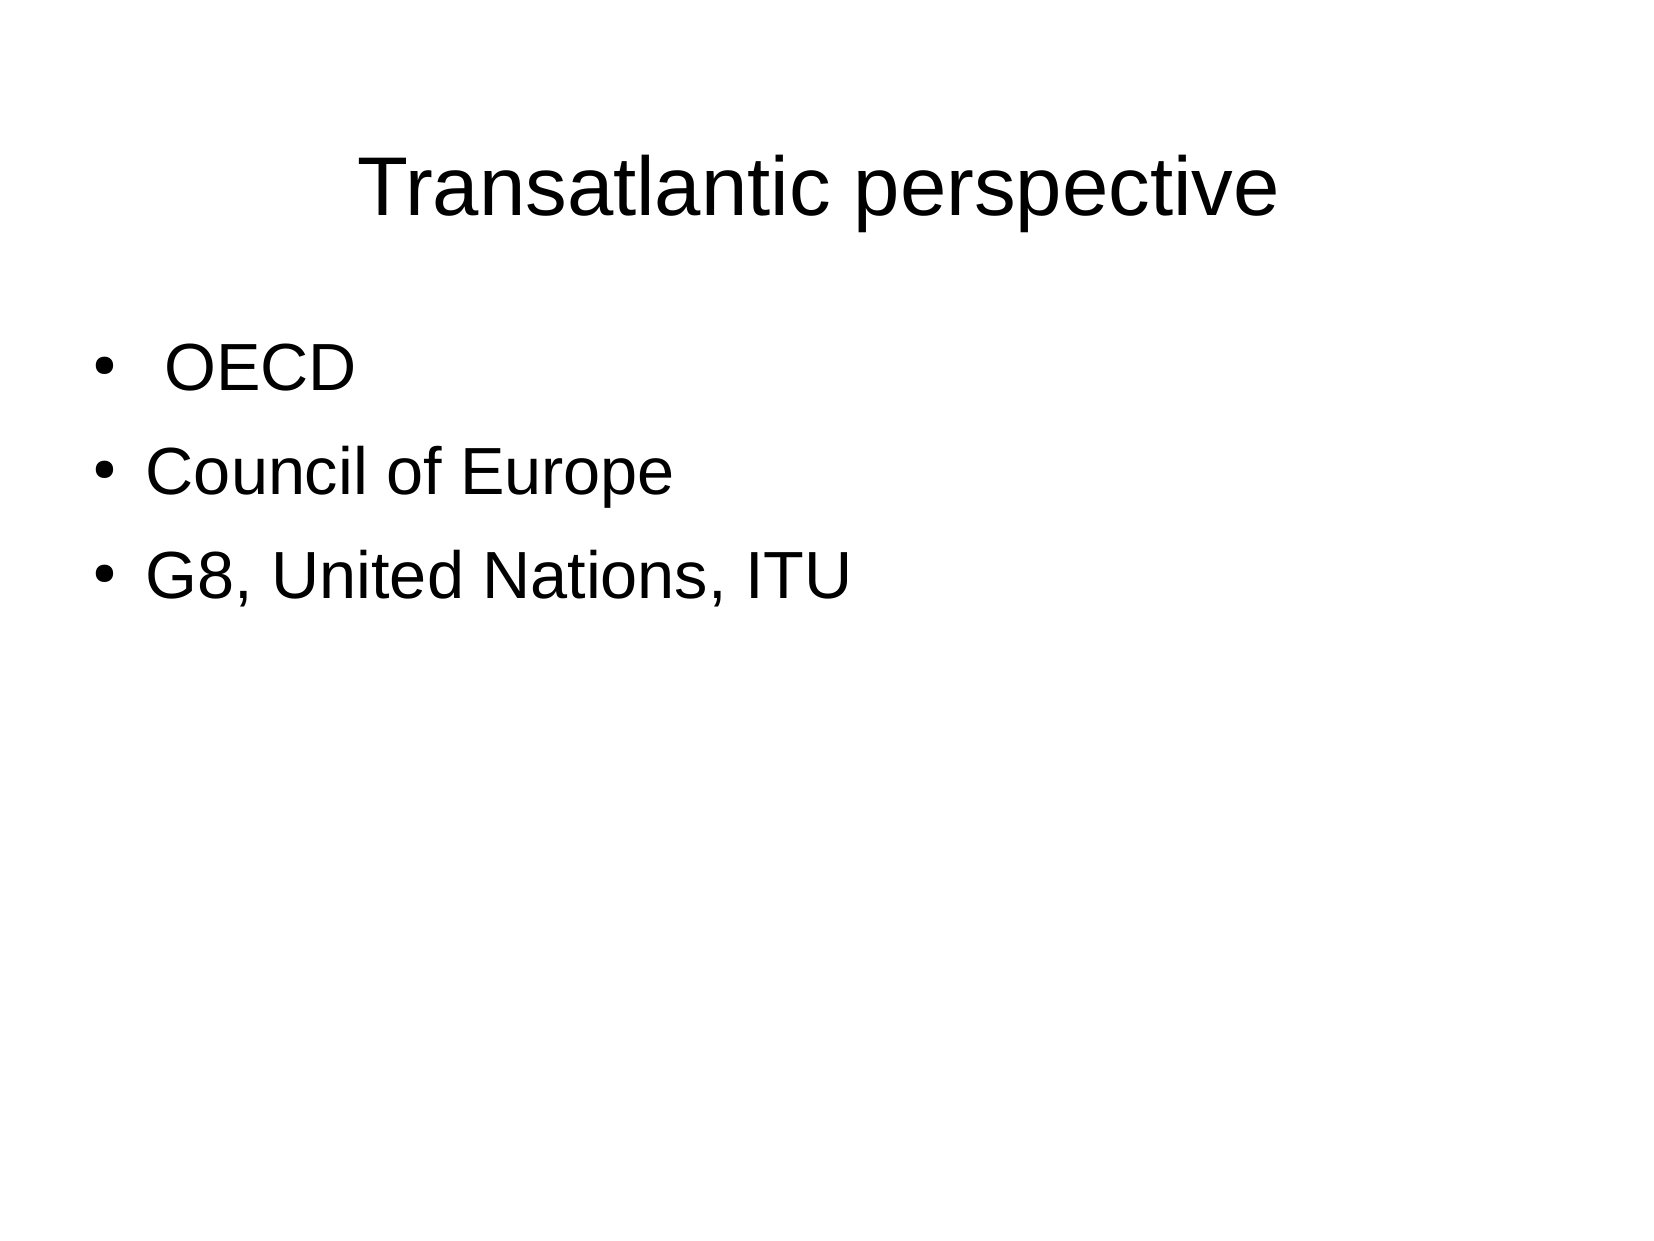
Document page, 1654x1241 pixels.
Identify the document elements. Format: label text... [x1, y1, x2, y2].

list OECD Council of Europe G8, United Nations, ITU [75, 330, 1564, 1149]
title Transatlantic perspective [60, 83, 1549, 291]
